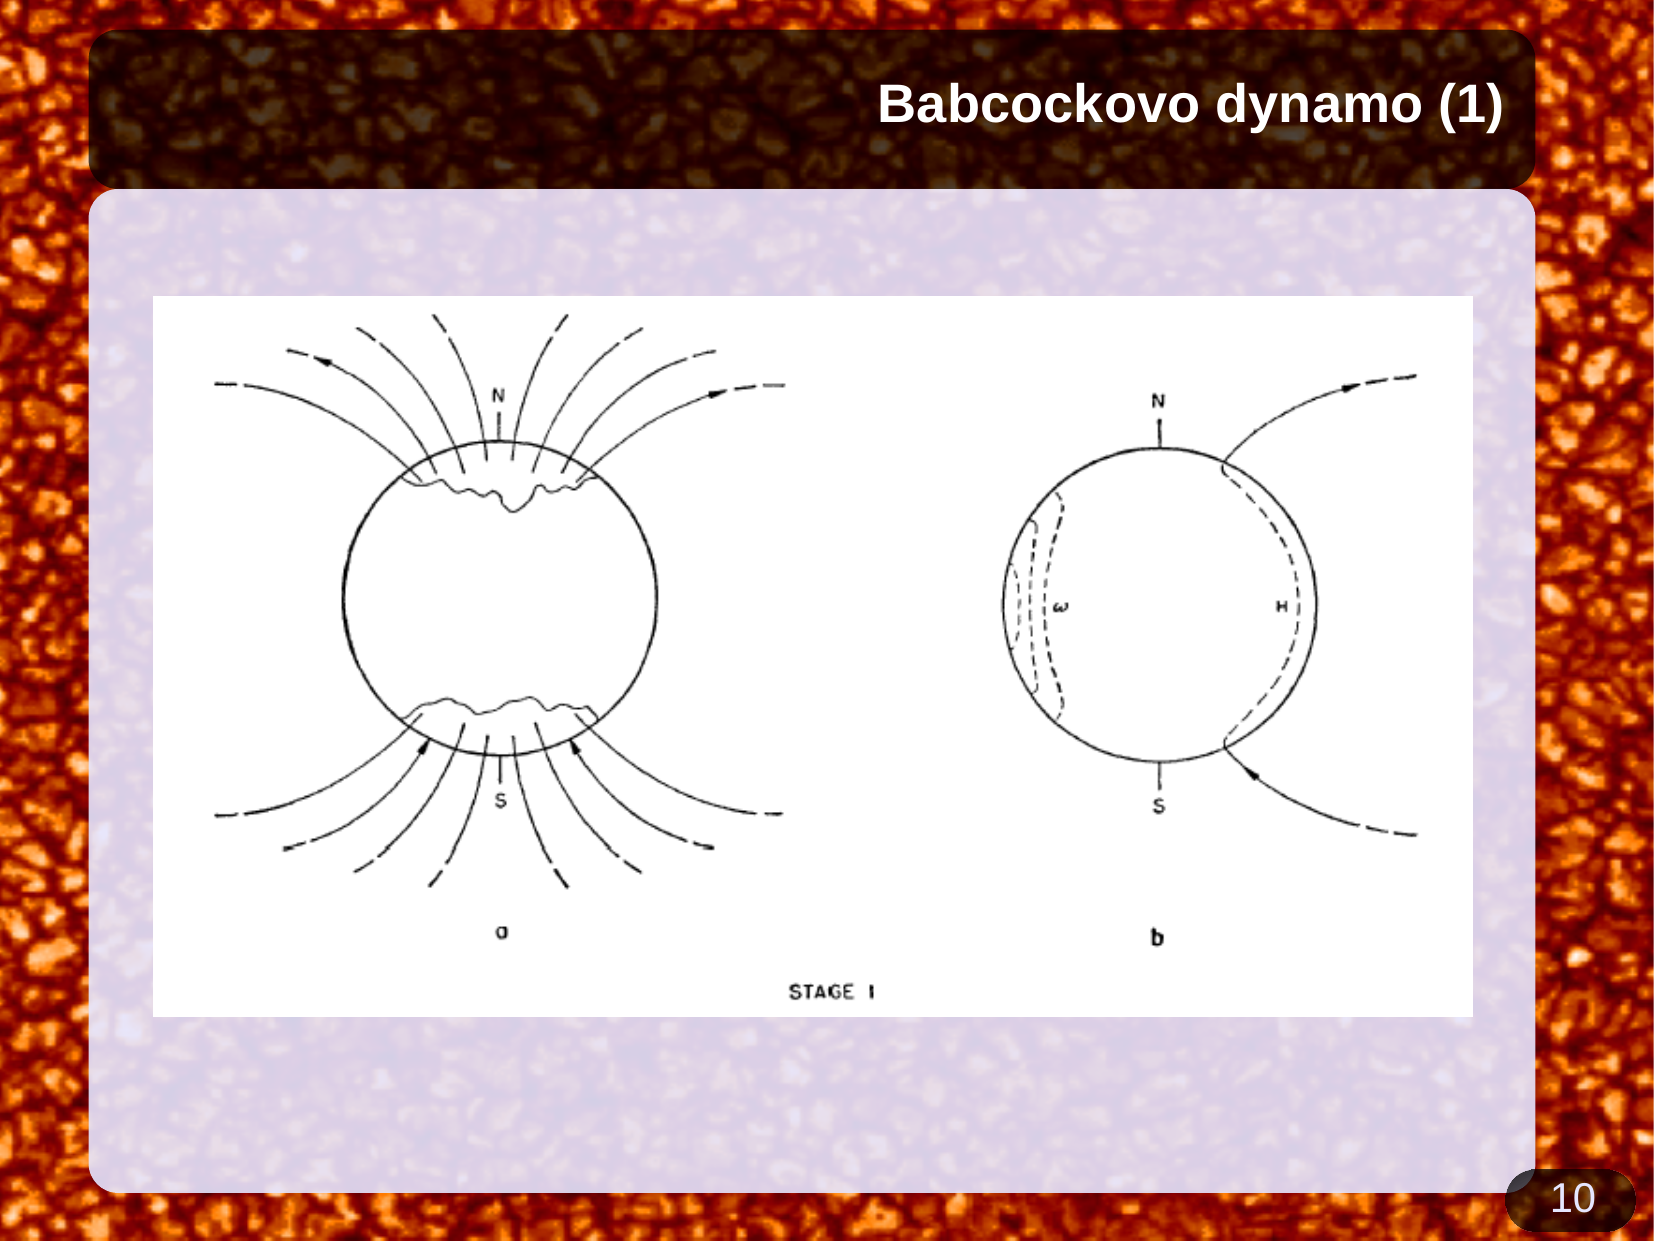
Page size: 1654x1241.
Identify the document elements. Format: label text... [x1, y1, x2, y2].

picture [0, 0, 1654, 1241]
title Babcockovo dynamo (1) [118, 59, 1506, 148]
